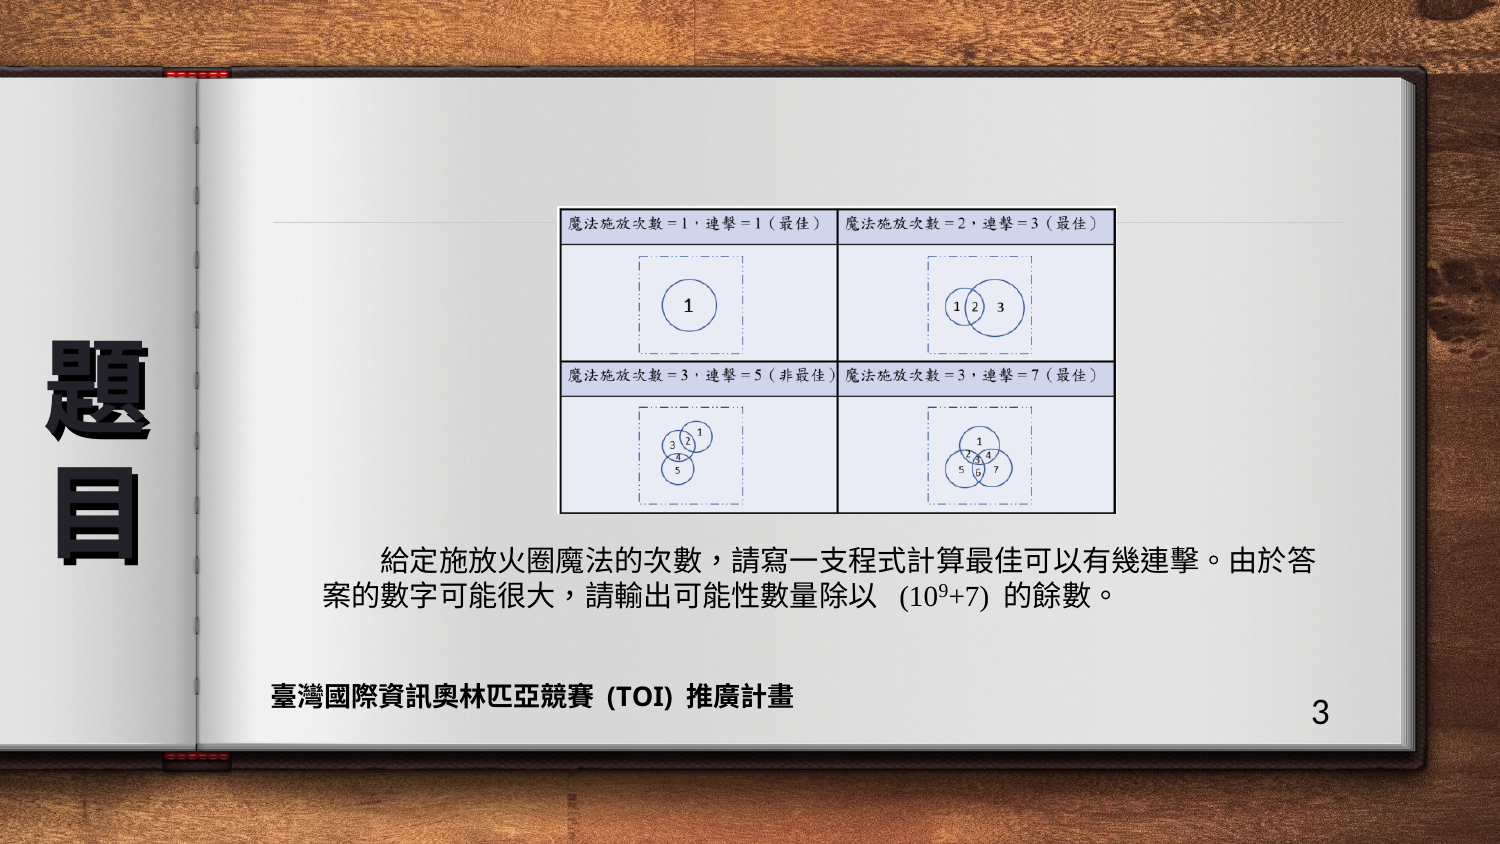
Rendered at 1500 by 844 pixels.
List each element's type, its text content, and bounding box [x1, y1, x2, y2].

title 題 目 [28, 306, 210, 552]
text_box [1295, 672, 1386, 737]
picture [557, 206, 1117, 514]
text_box 給定施放火圈魔法的次數，請寫一支程式計算最佳可以有幾連擊。由於答 案的數字可能很大，請輸出可能性數量除以 (109+7) 的餘數。 [307, 255, 1341, 620]
